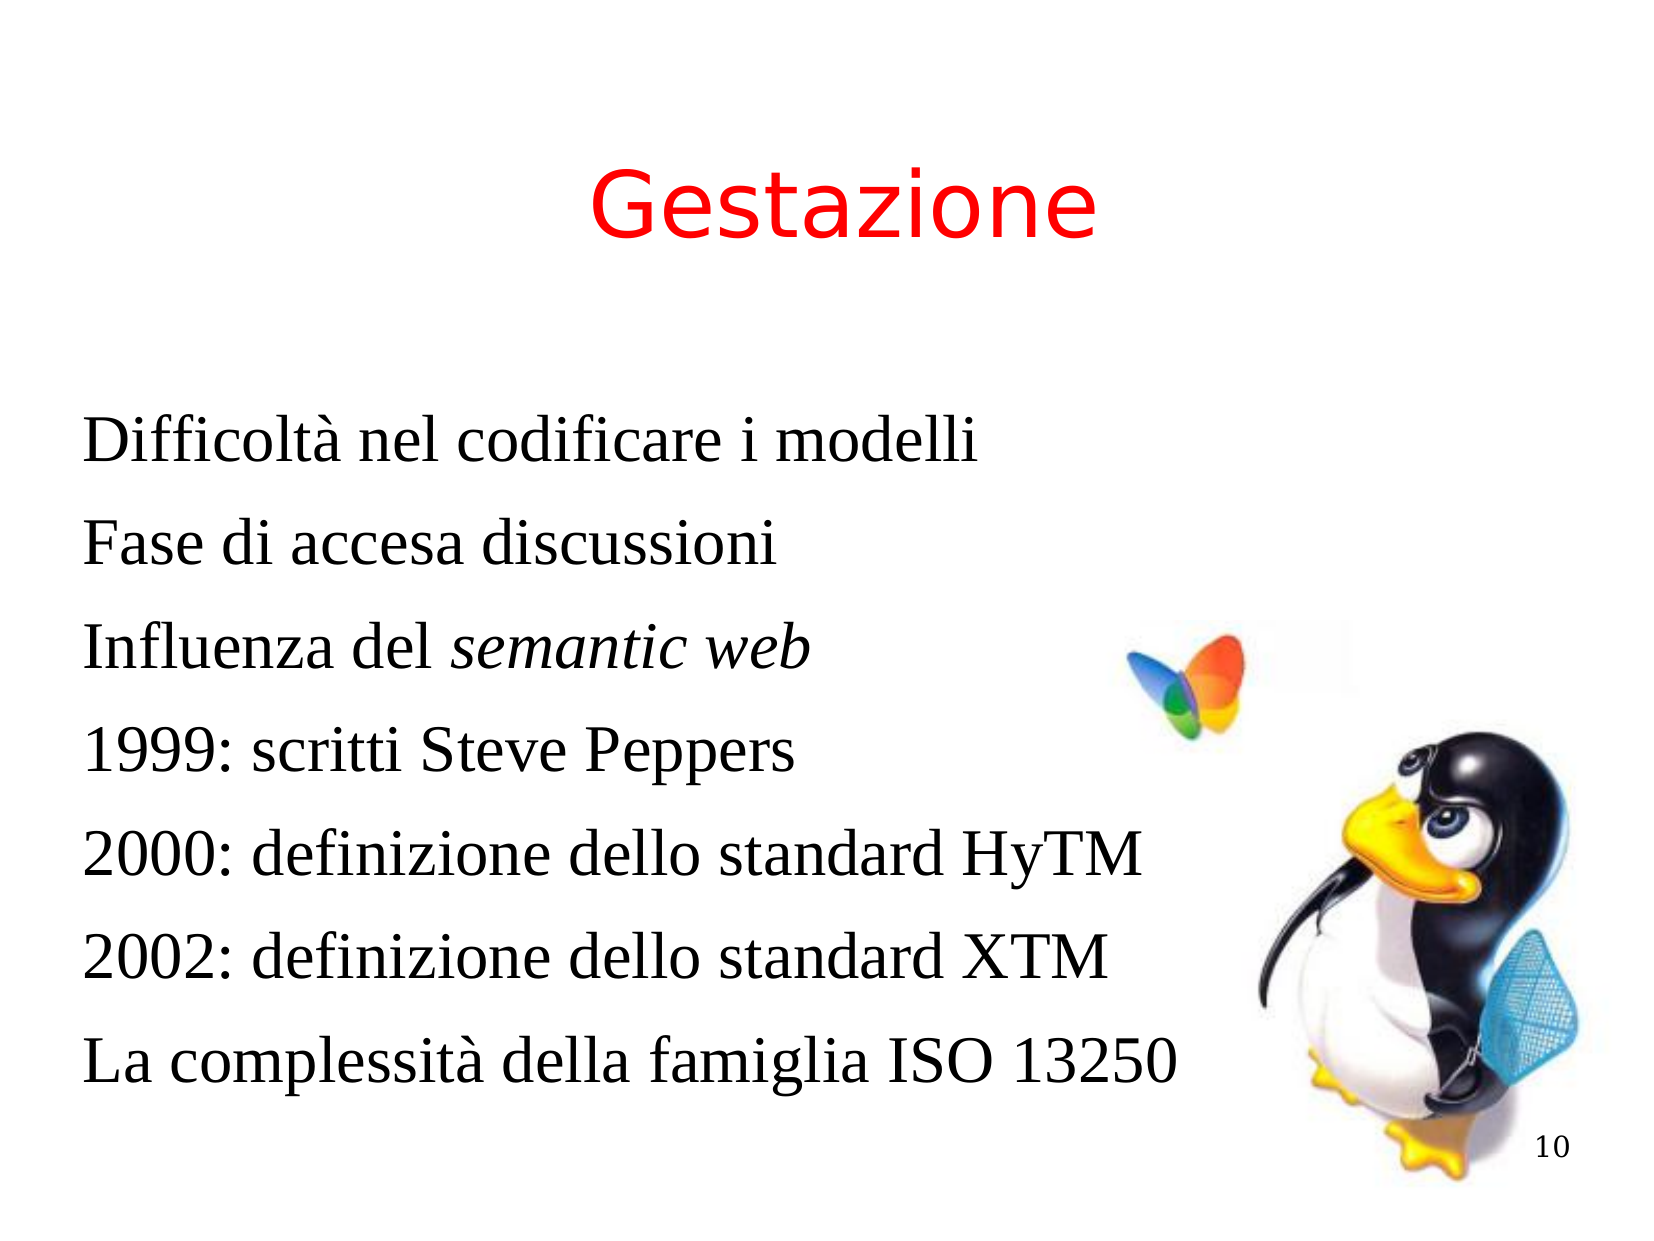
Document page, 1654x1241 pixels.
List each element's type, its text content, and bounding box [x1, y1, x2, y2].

picture [708, 620, 1647, 1204]
list Difficoltà nel codificare i modelli Fase di accesa discussioni Influenza del semantic web 1999: scritti Steve Peppers 2000: definizione dello standard HyTM 2002: definizione dello standard XTM La complessità della famiglia ISO 13250 [64, 401, 1471, 1098]
title Gestazione [82, 102, 1571, 310]
